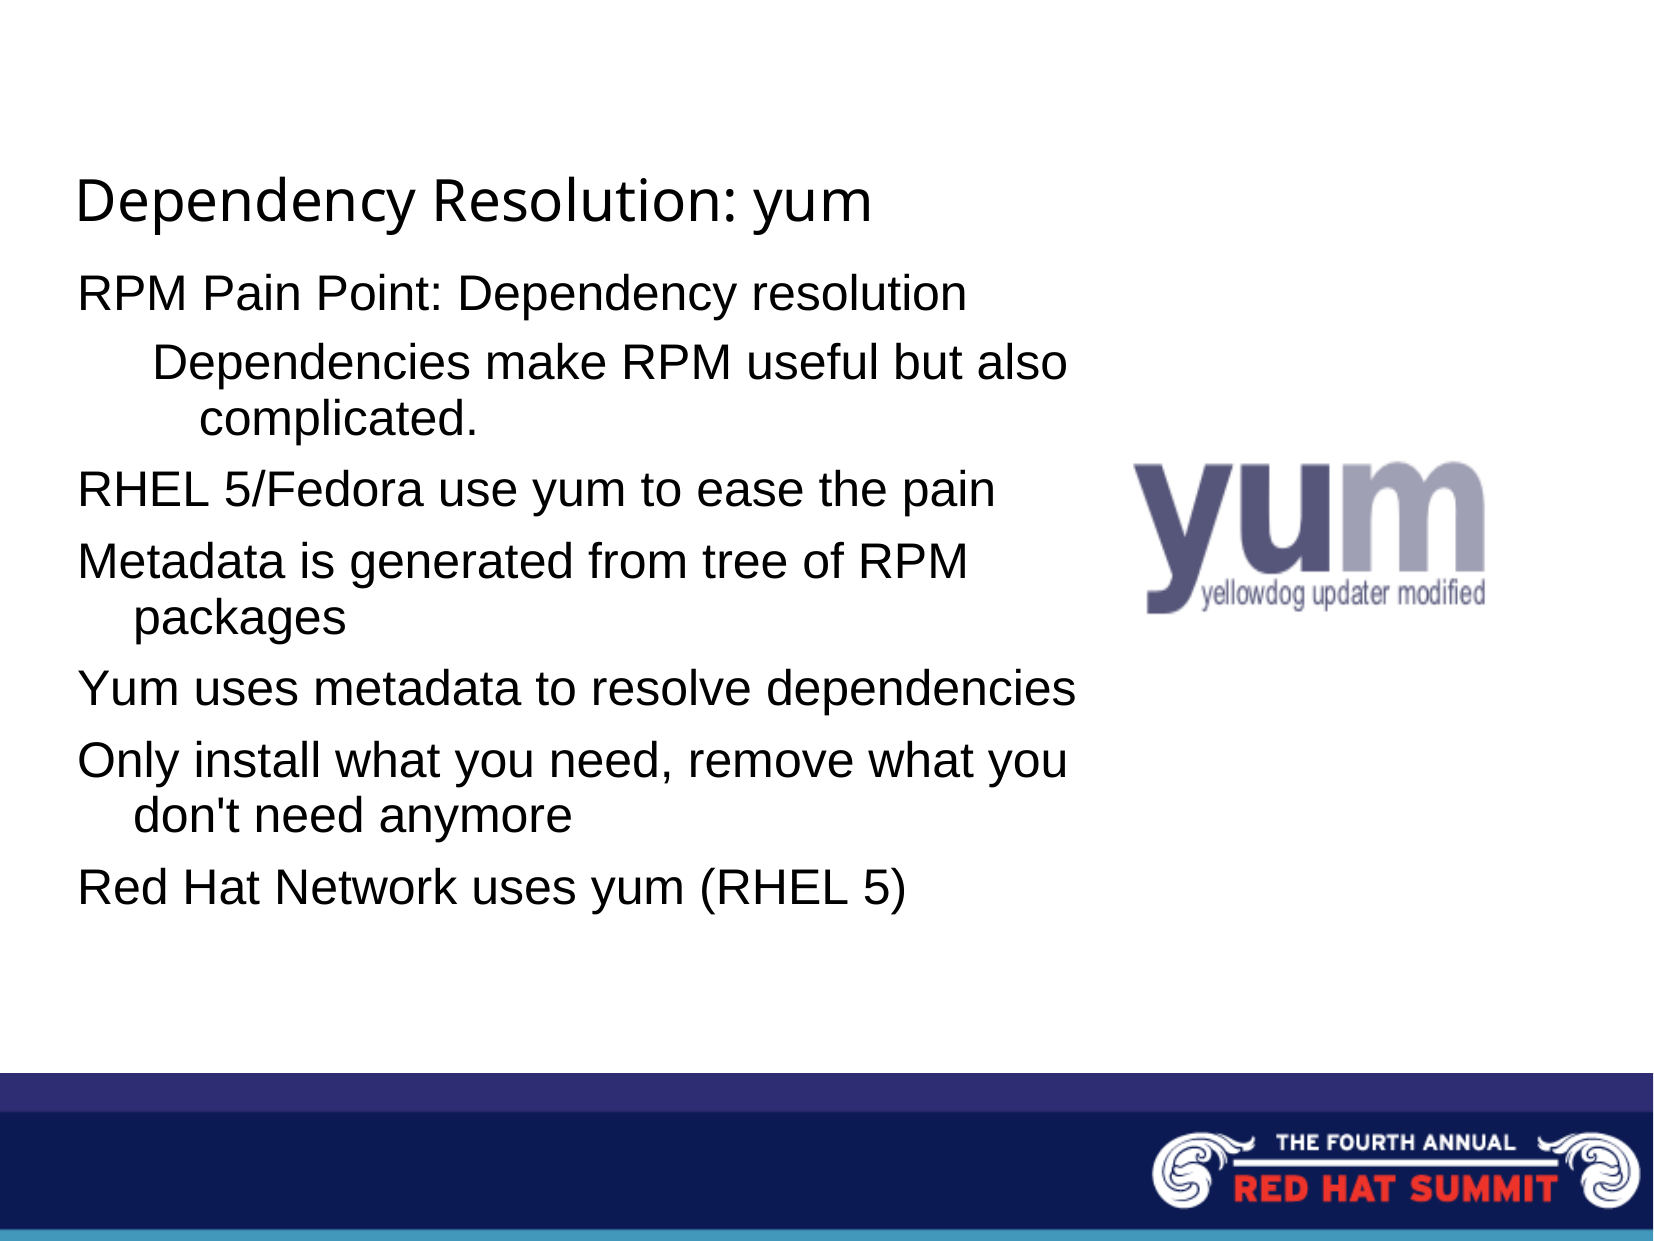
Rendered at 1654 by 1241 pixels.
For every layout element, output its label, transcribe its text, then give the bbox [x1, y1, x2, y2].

picture [0, 1073, 1654, 1241]
list RPM Pain Point: Dependency resolution Dependencies make RPM useful but also complicated. RHEL 5/Fedora use yum to ease the pain Metadata is generated from tree of RPM packages Yum uses metadata to resolve dependencies Only install what you need, remove what you don't need anymore Red Hat Network uses yum (RHEL 5) [77, 264, 1137, 1174]
title Dependency Resolution: yum [74, 140, 1506, 259]
picture [1130, 455, 1489, 619]
